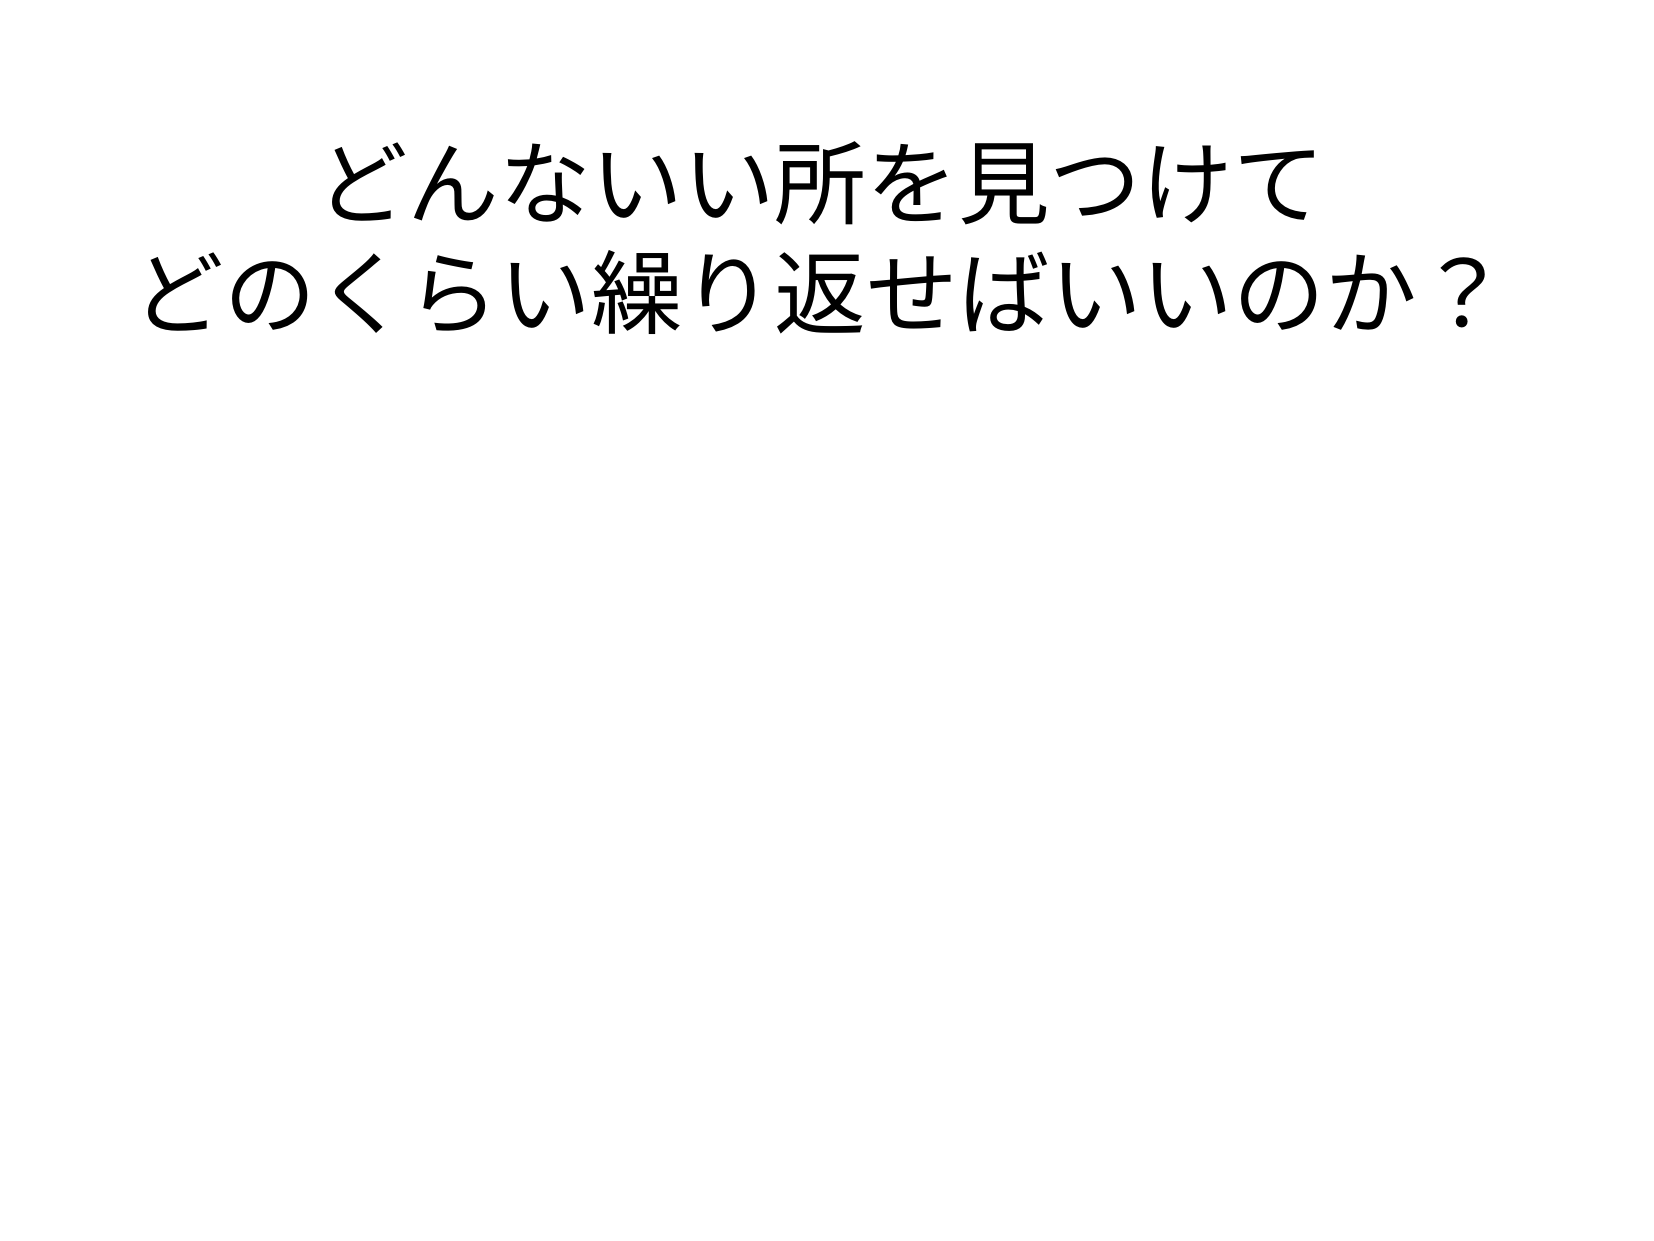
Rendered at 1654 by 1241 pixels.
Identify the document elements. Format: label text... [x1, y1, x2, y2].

title どんないい所を見つけて どのくらい繰り返せばいいのか？ [76, 118, 1565, 354]
